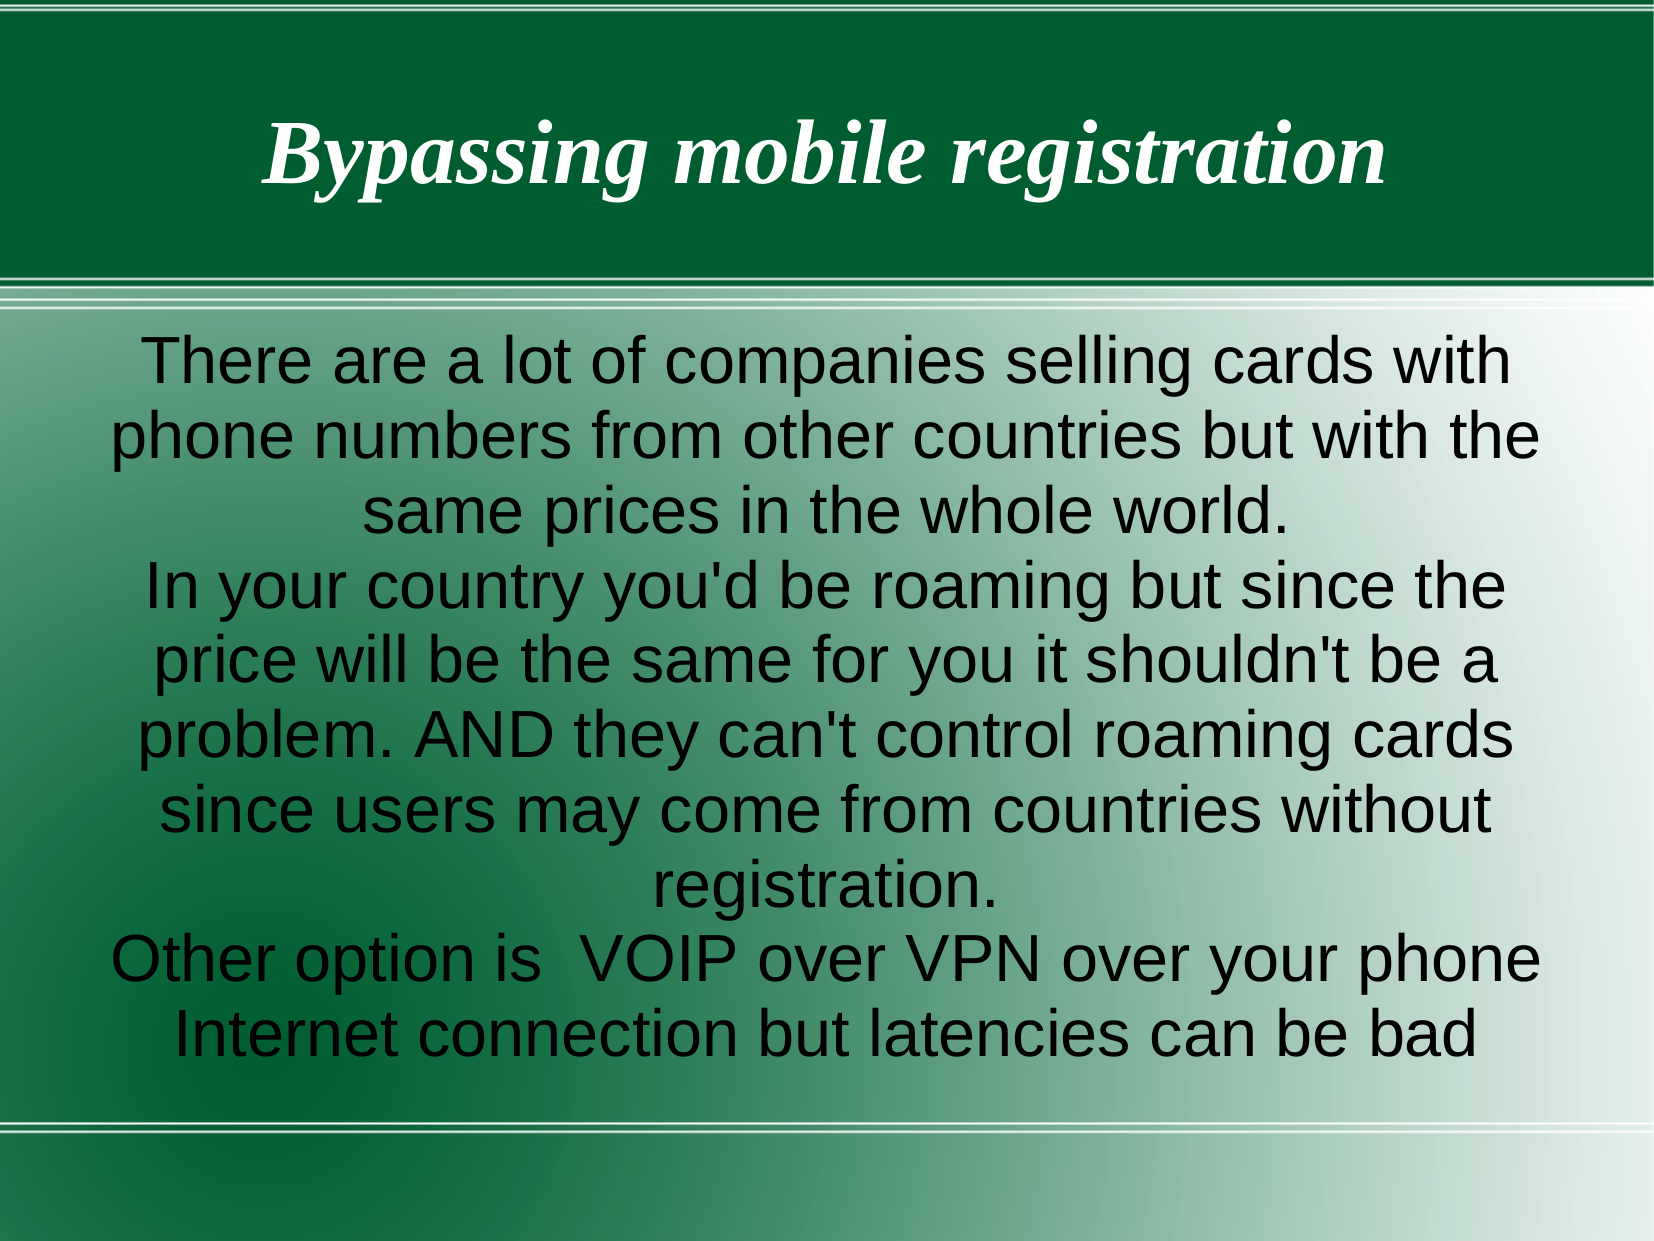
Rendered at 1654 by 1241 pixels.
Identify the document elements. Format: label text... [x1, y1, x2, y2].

title Bypassing mobile registration [82, 49, 1571, 257]
picture [0, 0, 1654, 1241]
subtitle There are a lot of companies selling cards with phone numbers from other countries but with the same prices in the whole world. In your country you'd be roaming but since the price will be the same for you it shouldn't be a problem. AND they can't control roaming cards since users may come from countries without registration. Other option is VOIP over VPN over your phone Internet connection but latencies can be bad [82, 325, 1571, 1069]
